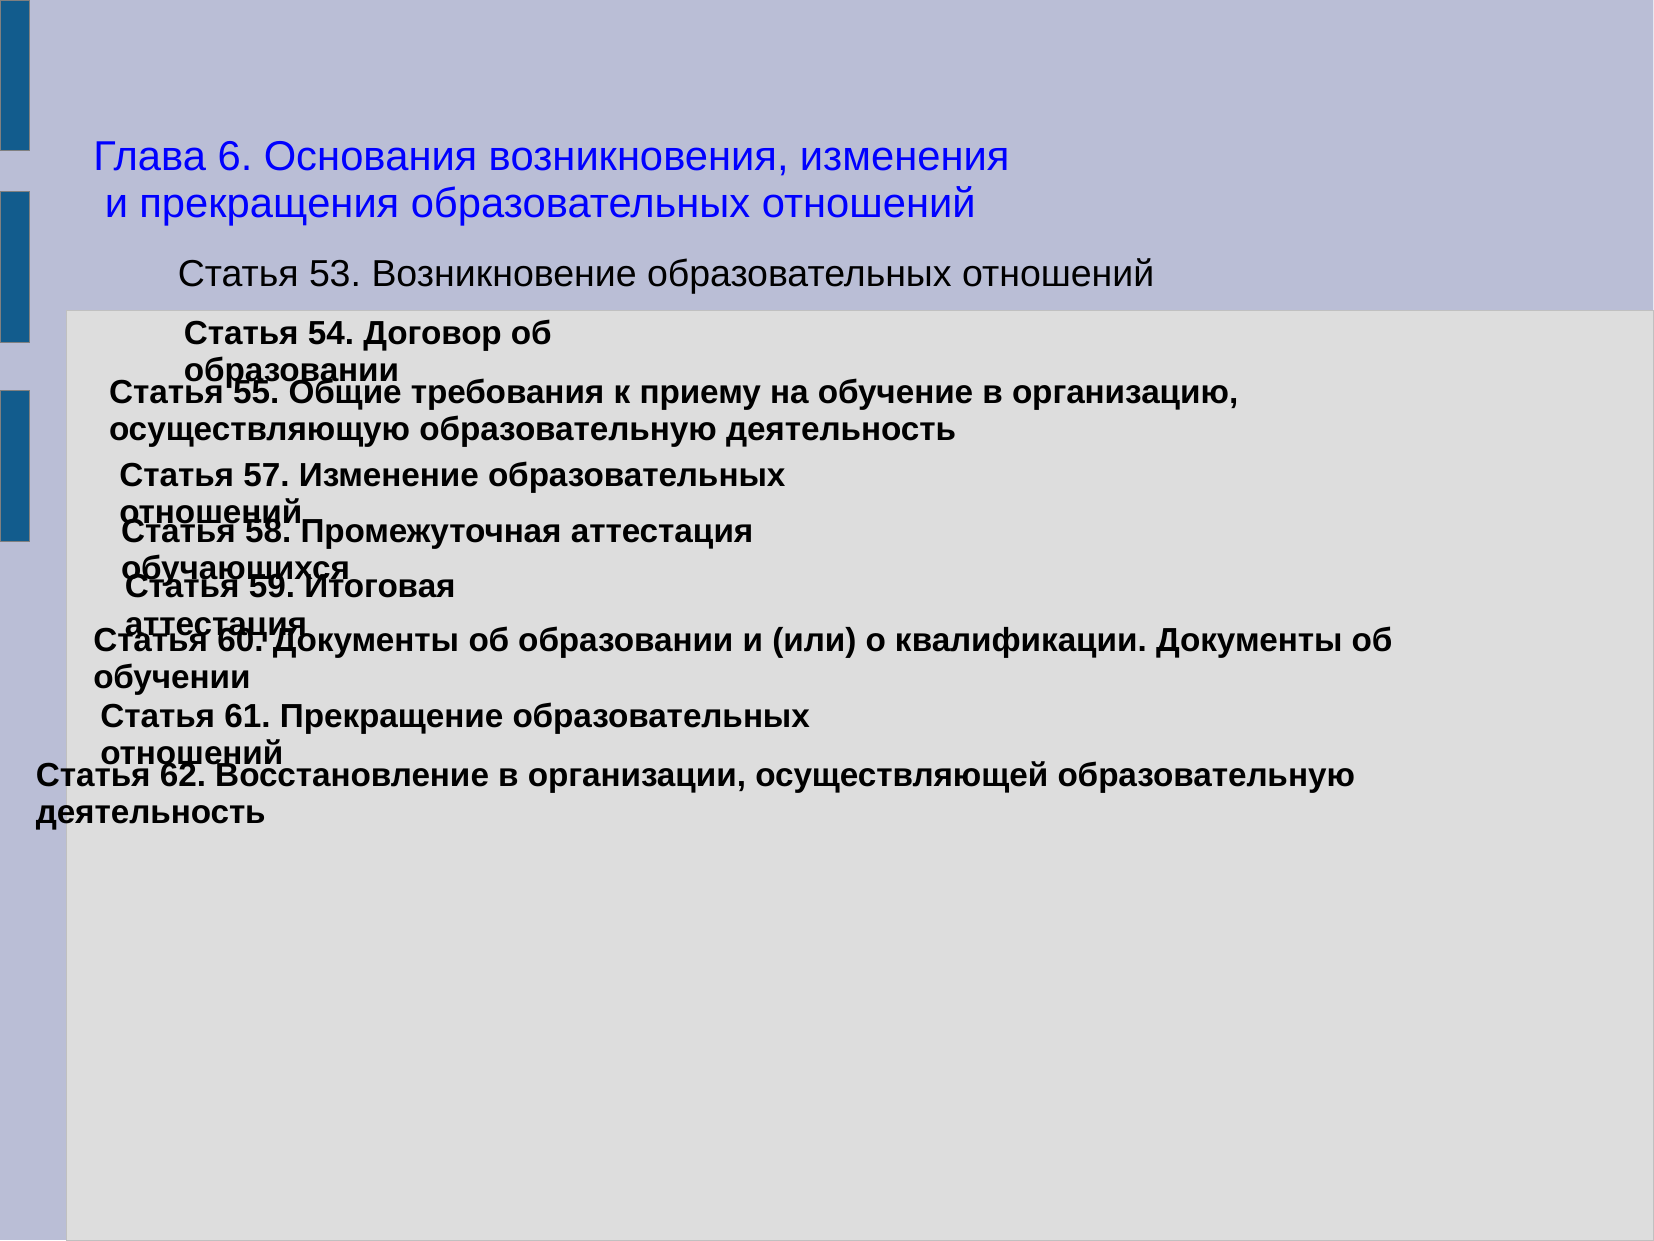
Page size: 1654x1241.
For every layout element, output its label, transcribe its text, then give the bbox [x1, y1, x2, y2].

text_box Статья 54. Договор об образовании [169, 307, 792, 366]
text_box Статья 60. Документы об образовании и (или) о квалификации. Документы об обучении [78, 614, 1574, 716]
text_box Статья 53. Возникновение образовательных отношений [163, 245, 1205, 350]
text_box Статья 61. Прекращение образовательных отношений [85, 690, 1016, 749]
text_box Статья 58. Промежуточная аттестация обучающихся [106, 505, 1004, 607]
text_box Статья 59. Итоговая аттестация [110, 560, 662, 614]
text_box Статья 55. Общие требования к приему на обучение в организацию, осуществляющую образовательную деятельность [94, 366, 1560, 506]
text_box Статья 57. Изменение образовательных отношений [104, 448, 993, 550]
text_box Статья 62. Восстановление в организации, осуществляющей образовательную деятельность [21, 749, 1607, 851]
text_box Глава 6. Основания возникновения, изменения и прекращения образовательных отношений [78, 125, 1158, 234]
